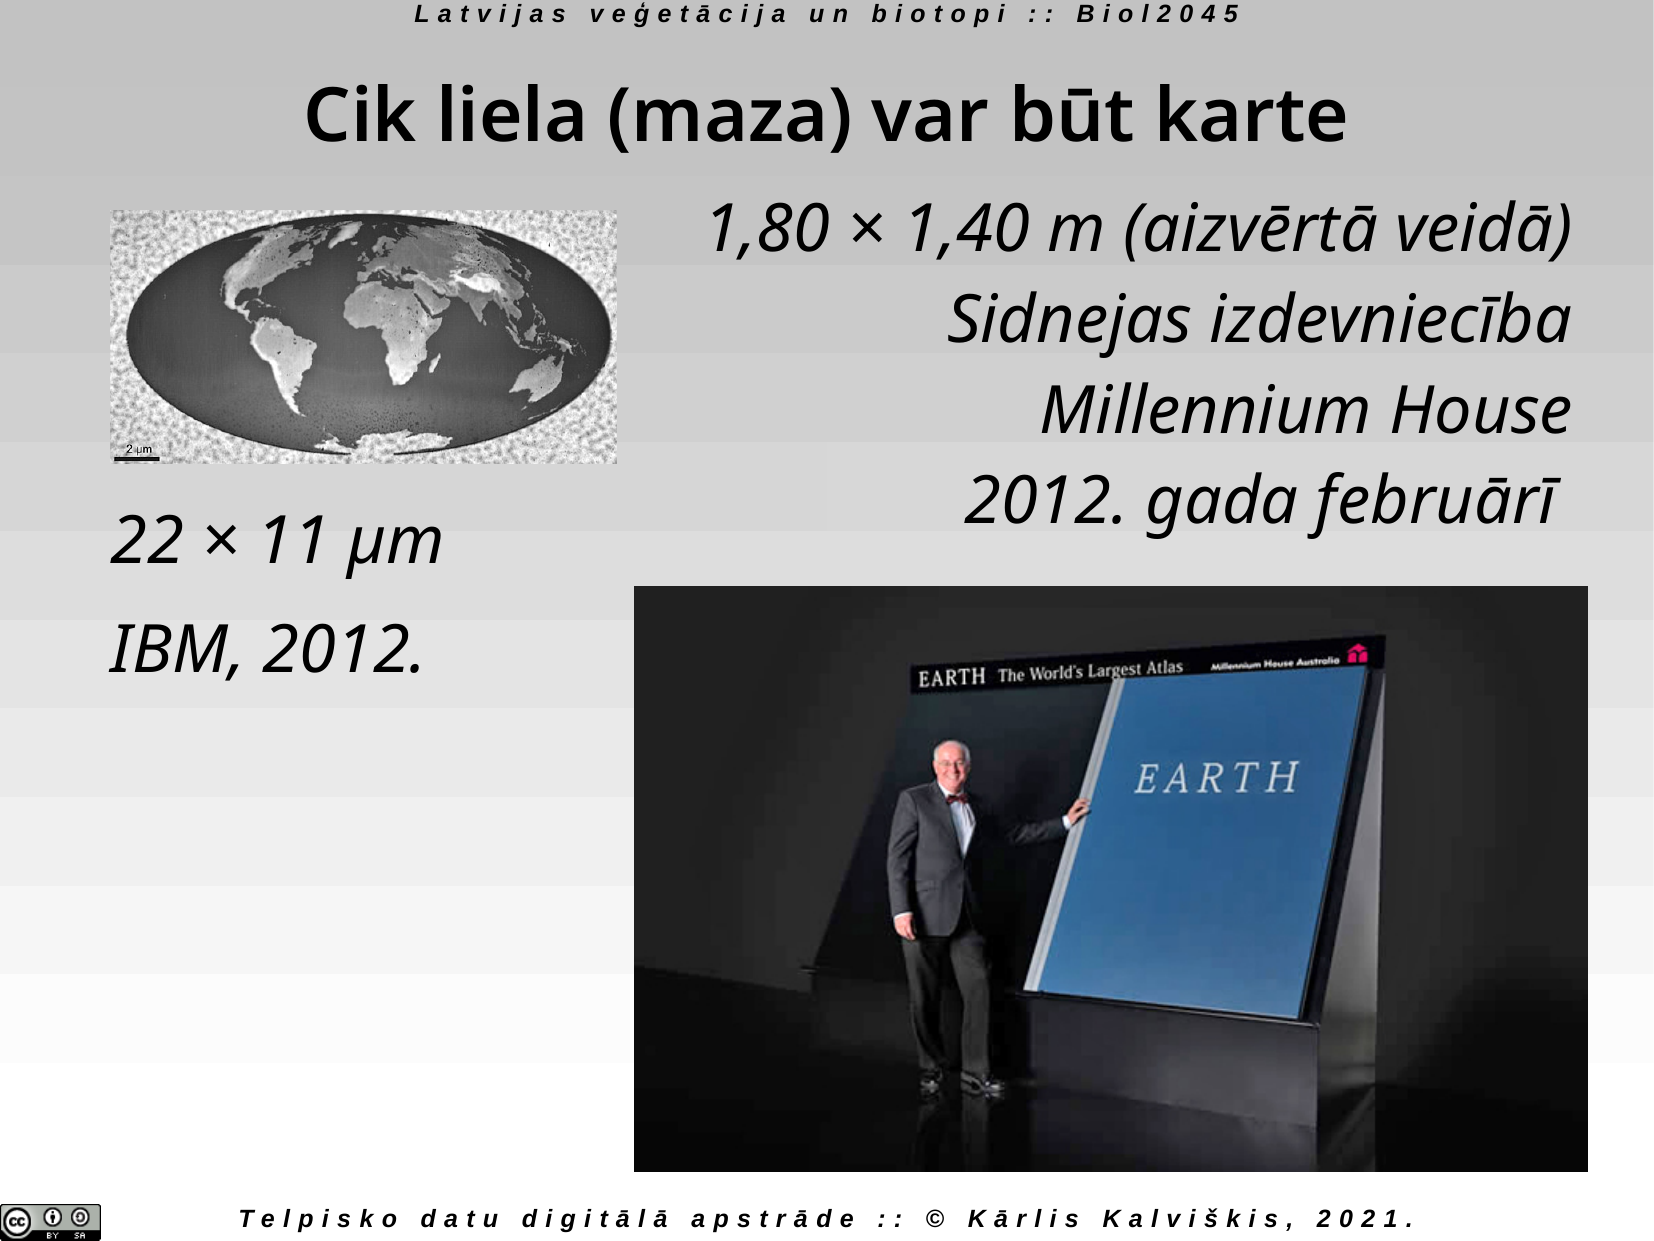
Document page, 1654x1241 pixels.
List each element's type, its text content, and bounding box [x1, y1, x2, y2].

title Cik liela (maza) var būt karte [29, 40, 1625, 288]
text_box 22 × 11 µm IBM, 2012. [110, 502, 612, 682]
picture [0, 0, 1654, 1241]
text_box 1,80 × 1,40 m (aizvērtā veidā) Sidnejas izdevniecība Millennium House 2012. gada februārī [636, 222, 1586, 544]
